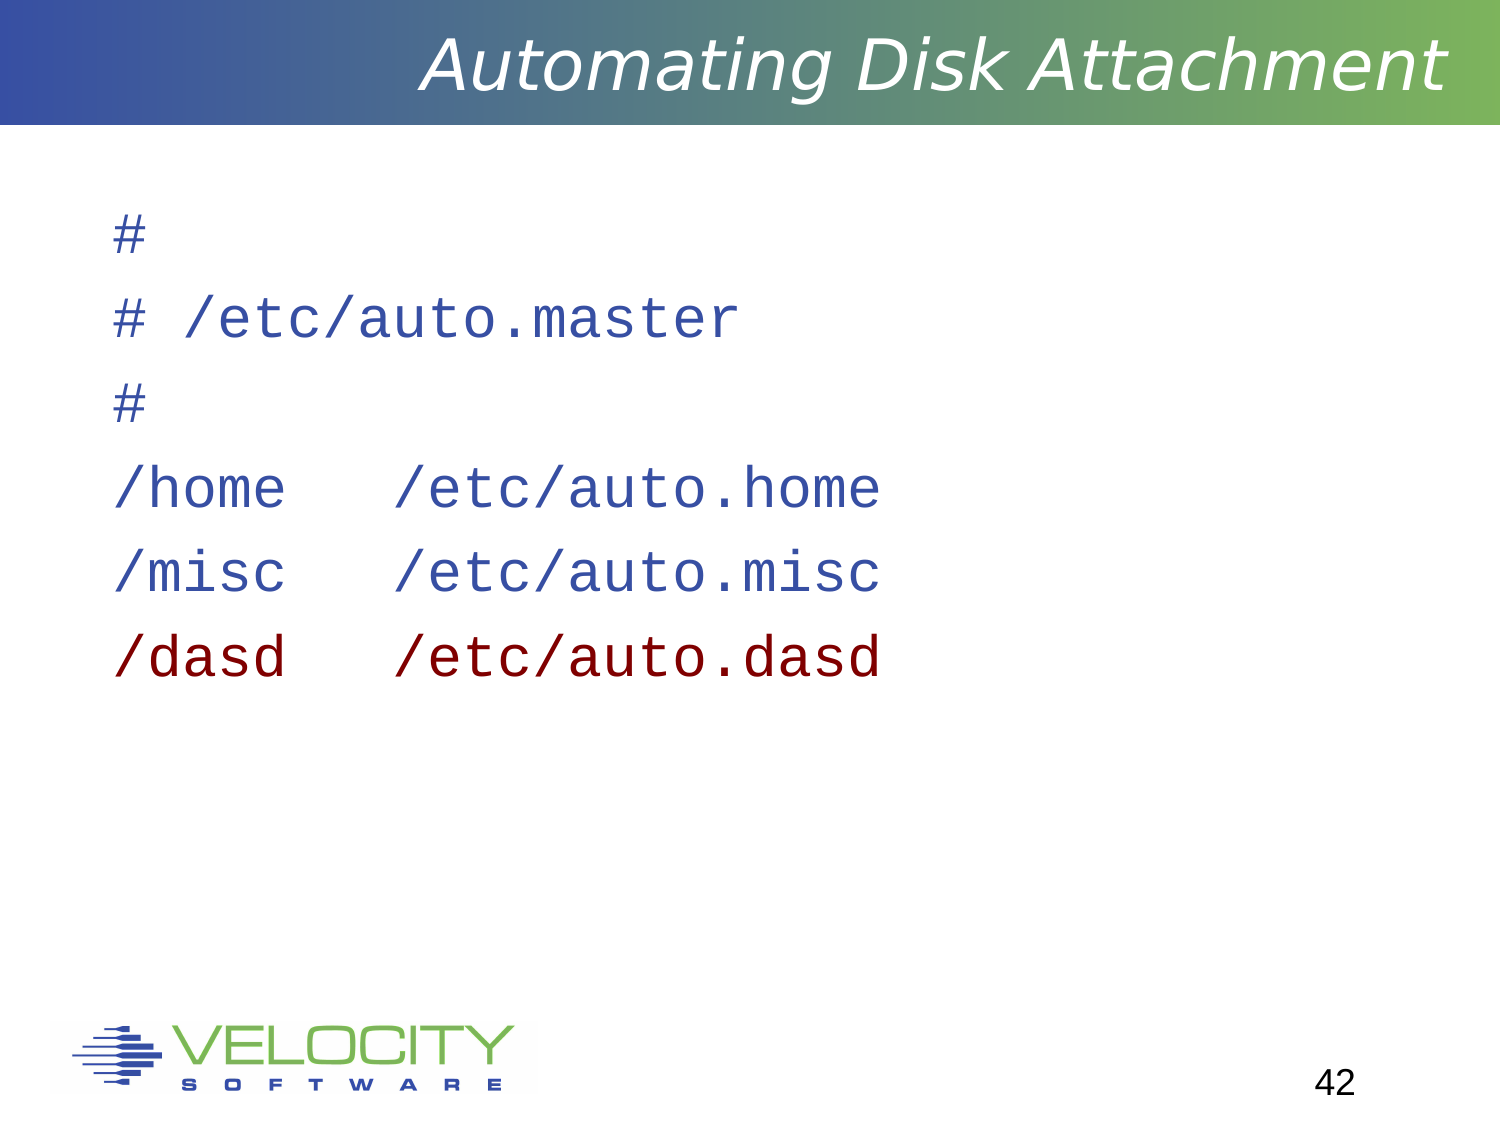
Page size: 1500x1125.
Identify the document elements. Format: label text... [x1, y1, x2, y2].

list # # /etc/auto.master # /home /etc/auto.home /misc /etc/auto.misc /dasd /etc/auto.dasd [70, 187, 1438, 988]
picture [50, 1021, 538, 1094]
title Automating Disk Attachment [62, 12, 1463, 113]
